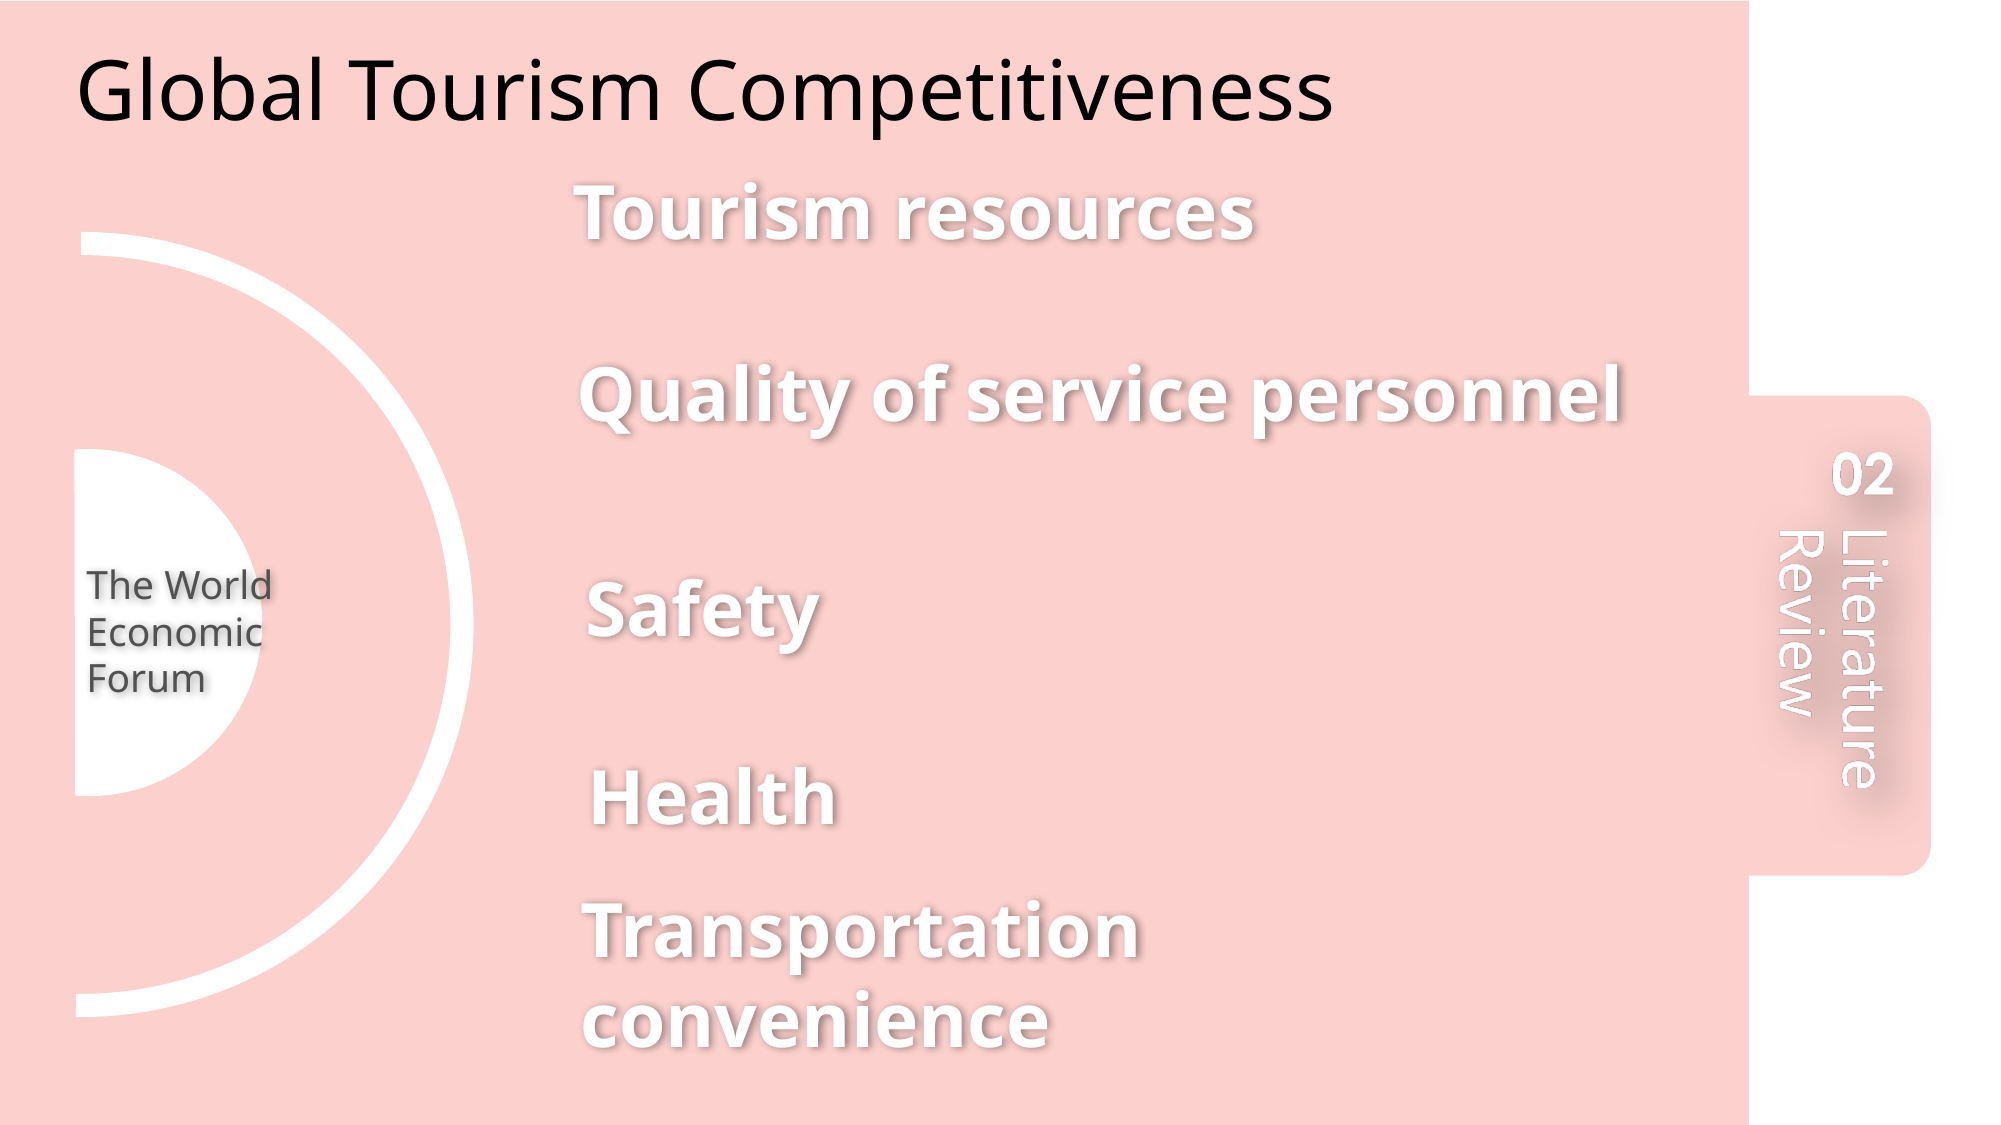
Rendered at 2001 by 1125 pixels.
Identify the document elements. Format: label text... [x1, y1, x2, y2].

text_box Global Tourism Competitiveness [61, 41, 1644, 141]
text_box Quality of service personnel [561, 338, 1805, 444]
text_box The World Economic Forum [71, 552, 299, 709]
text_box [1805, 395, 1931, 419]
text_box [0, 0, 1749, 1125]
text_box Tourism resources [557, 156, 1294, 262]
text_box Health [572, 741, 1179, 847]
text_box Safety [570, 553, 1177, 659]
text_box Transportation convenience [566, 874, 1633, 1070]
picture [1732, 419, 1932, 881]
